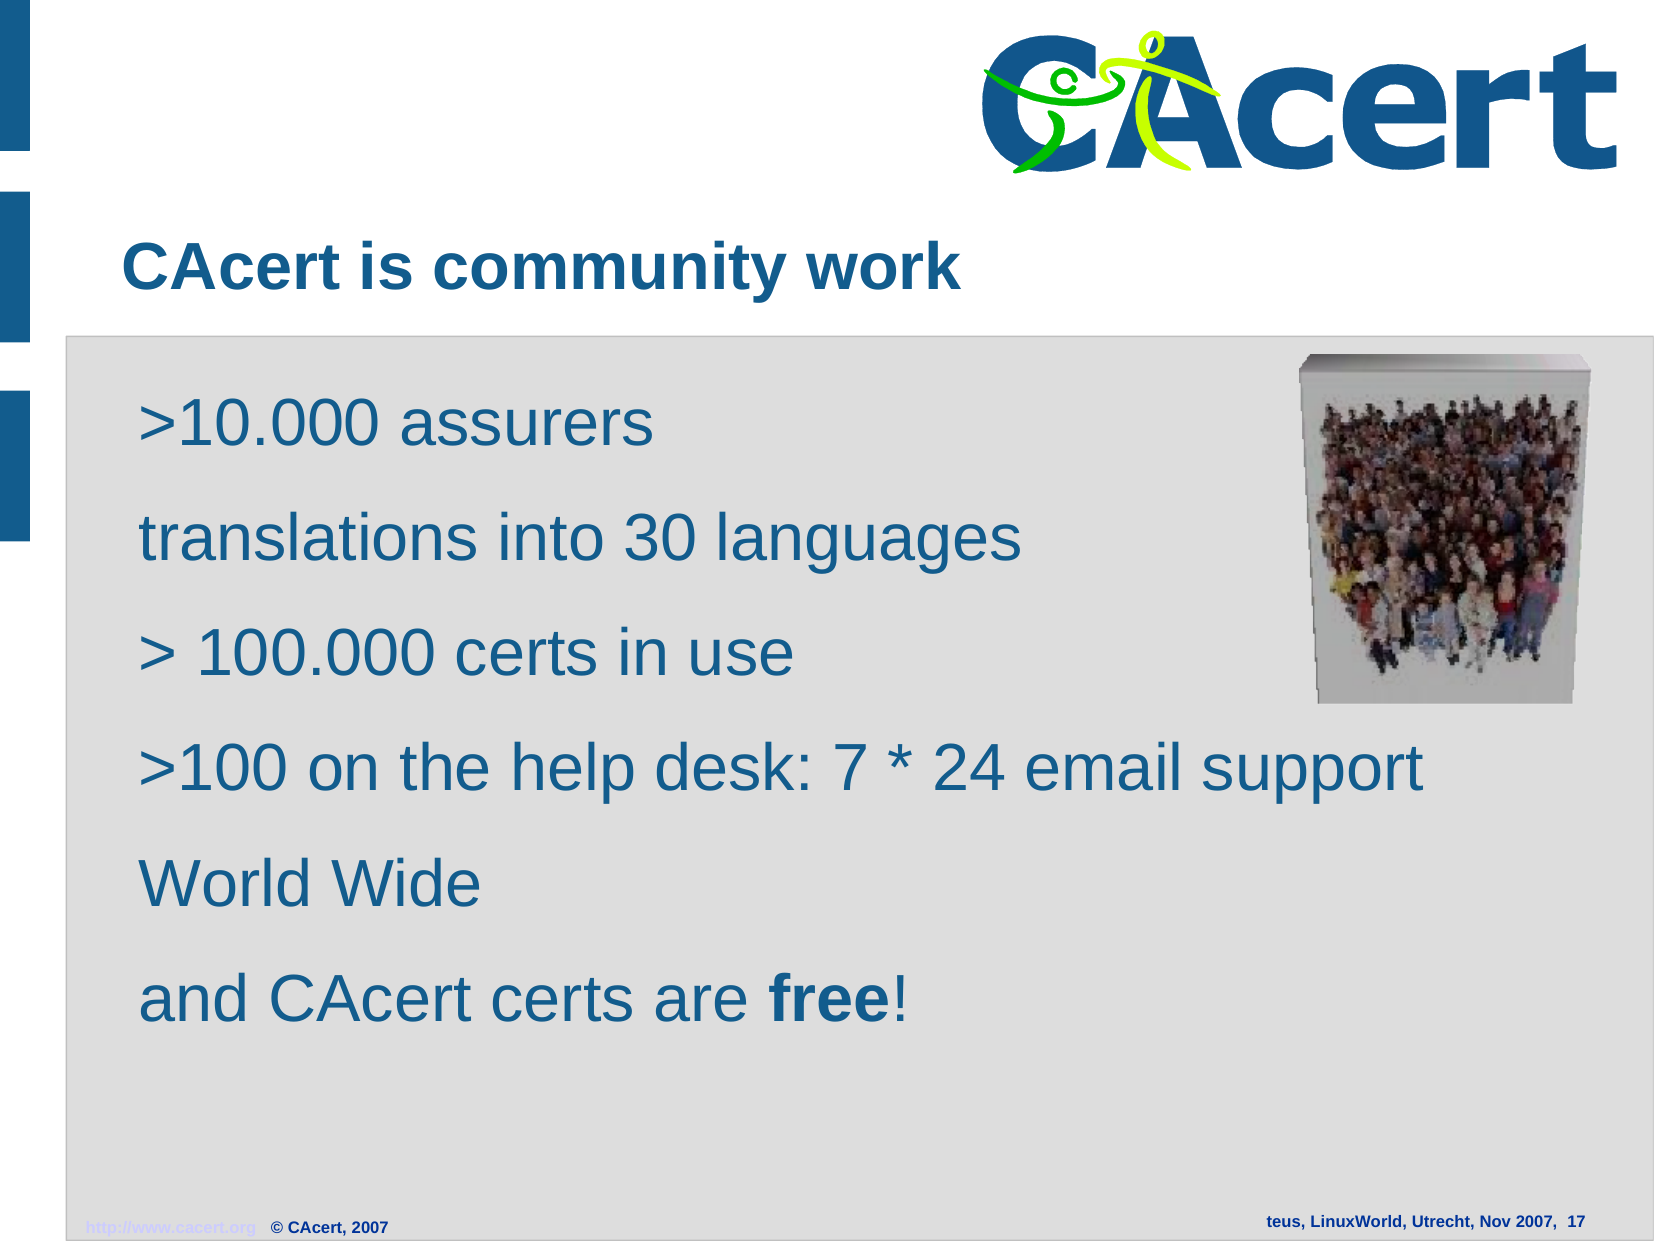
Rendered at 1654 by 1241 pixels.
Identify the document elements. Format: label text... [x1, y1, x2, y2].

title CAcert is community work [121, 184, 1534, 309]
list >10.000 assurers translations into 30 languages > 100.000 certs in use >100 on the help desk: 7 * 24 email support World Wide and CAcert certs are free! [121, 344, 1534, 1142]
picture [1299, 354, 1595, 709]
